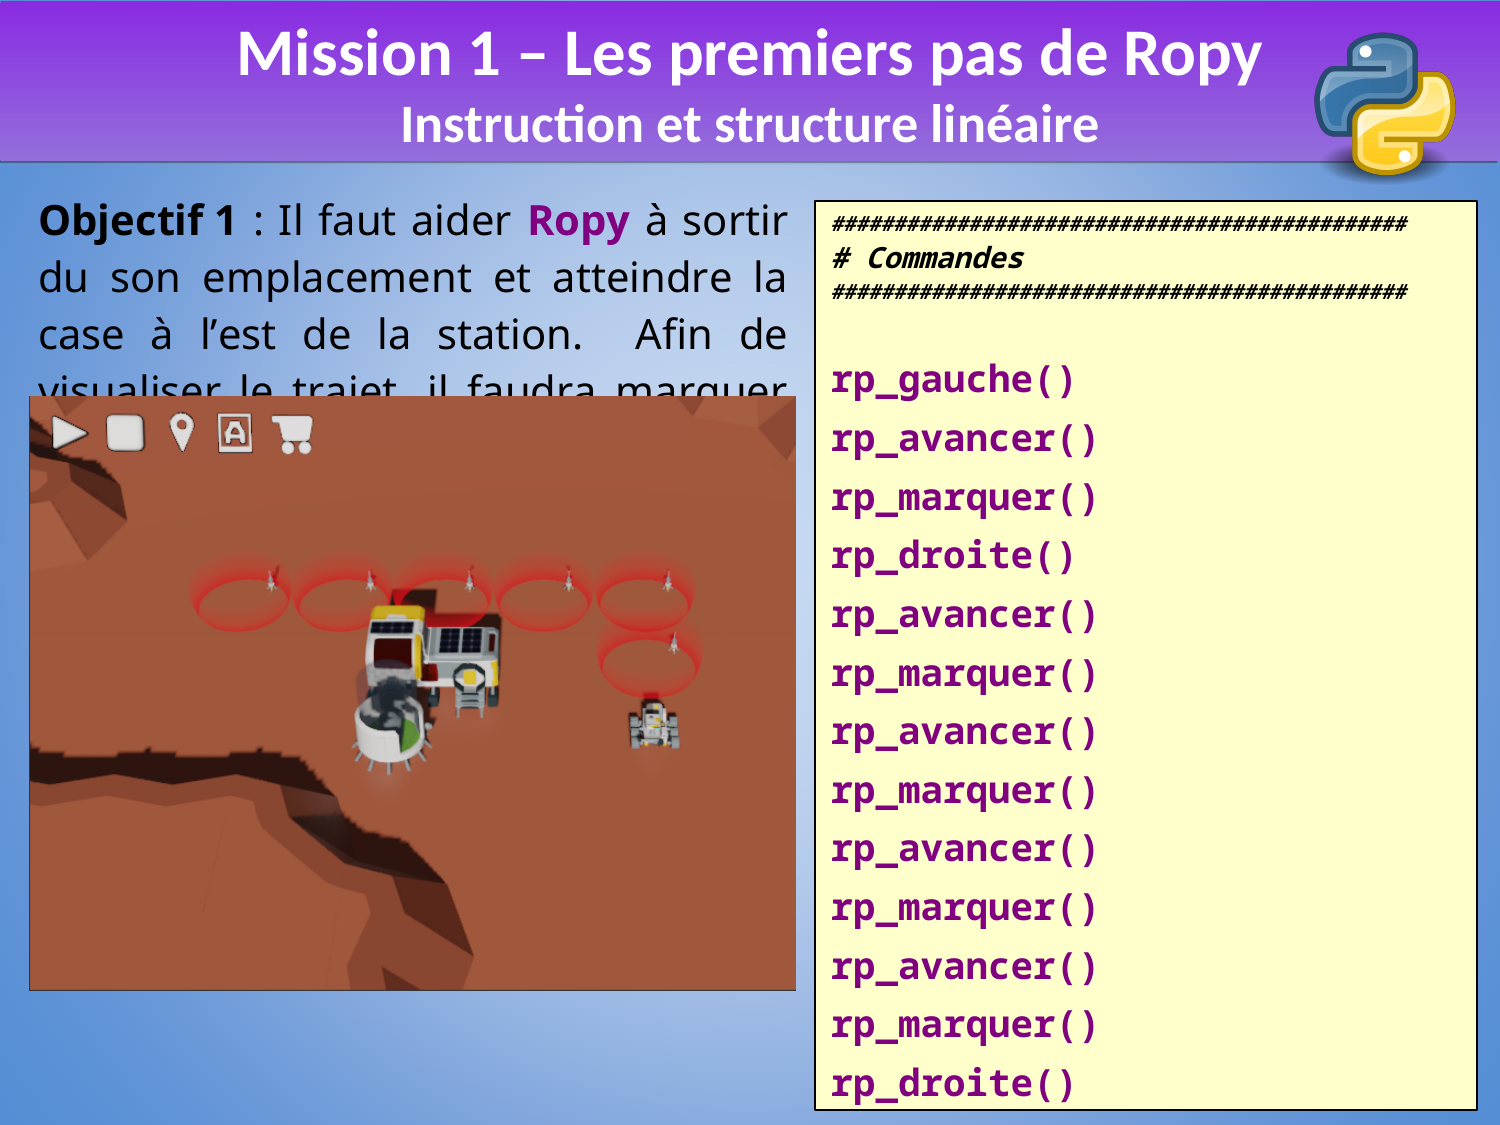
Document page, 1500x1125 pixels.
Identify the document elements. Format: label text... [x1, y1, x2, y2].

text_box Mission 1 – Les premiers pas de Ropy Instruction et structure linéaire [0, 1, 1500, 161]
text_box ############################################## # Commandes ############################################## rp_gauche() rp_avancer() rp_marquer() rp_droite() rp_avancer() rp_marquer() rp_avancer() rp_marquer() rp_avancer() rp_marquer() rp_avancer() rp_marquer() rp_droite() rp_avancer() rp_marquer() rp_avancer() rp_marquer() [814, 200, 1477, 1111]
picture [0, 29, 1500, 1125]
text_box Objectif 1 : Il faut aider Ropy à sortir du son emplacement et atteindre la case à l’est de la station. Afin de visualiser le trajet, il faudra marquer les cases. [23, 183, 804, 365]
